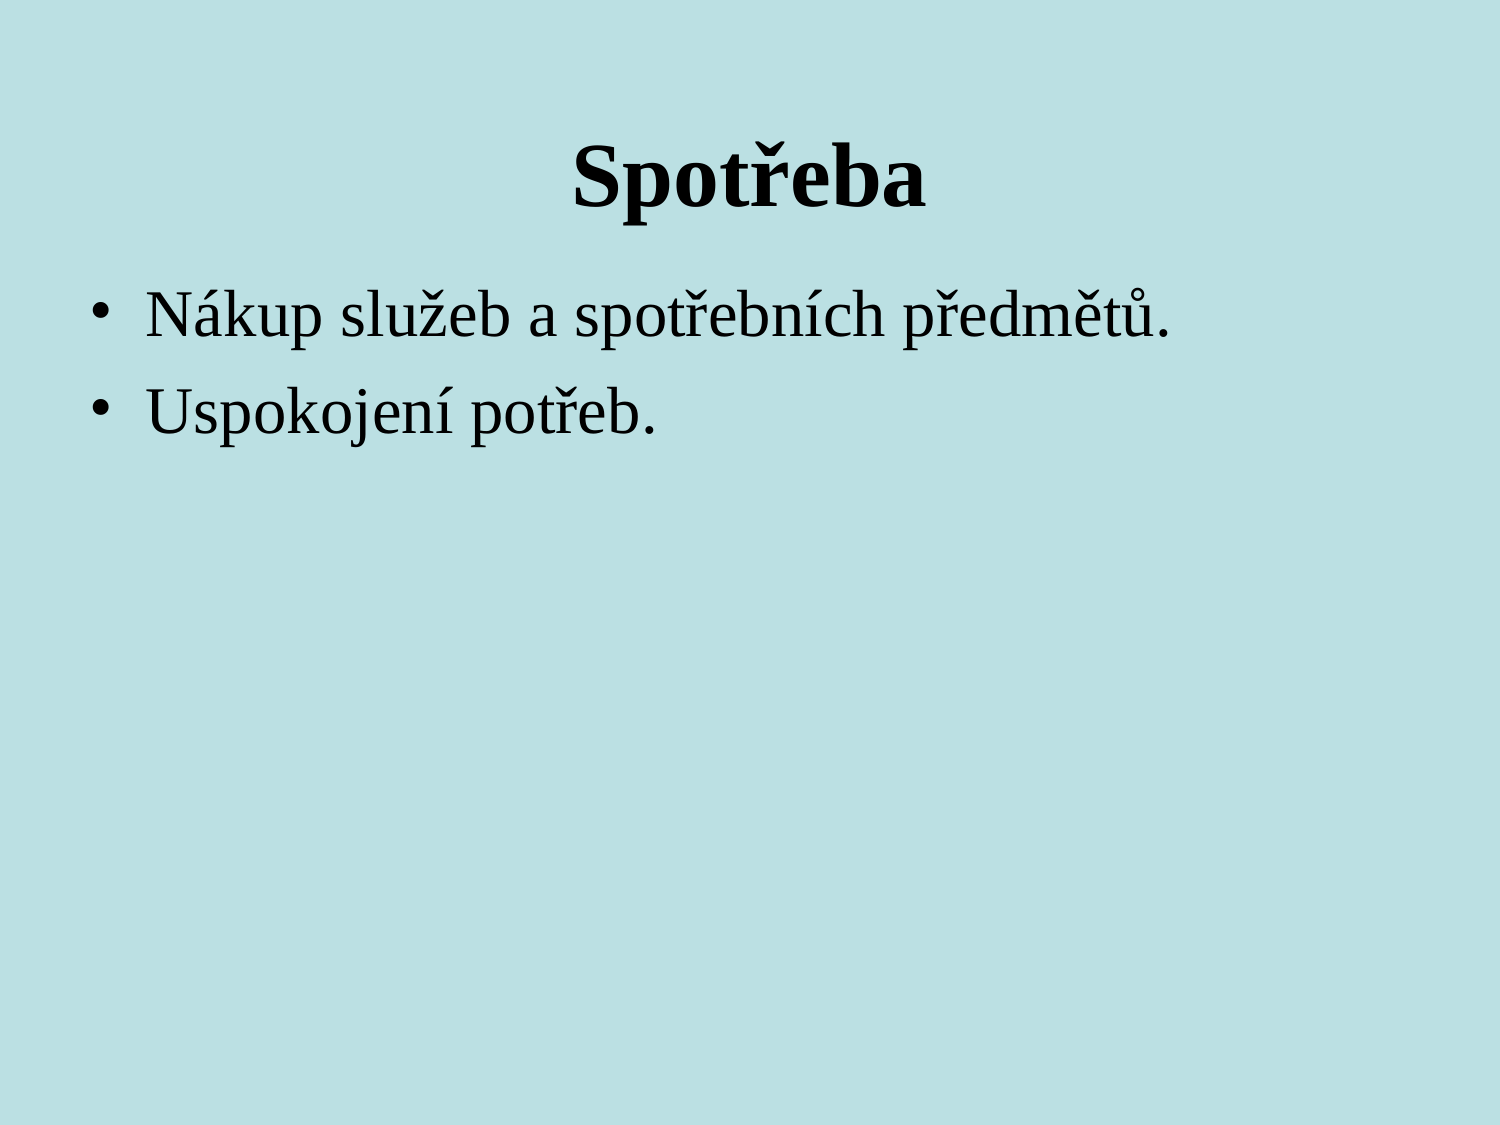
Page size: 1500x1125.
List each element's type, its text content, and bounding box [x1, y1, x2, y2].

list Nákup služeb a spotřebních předmětů. Uspokojení potřeb. [75, 262, 1426, 1006]
title Spotřeba [75, 44, 1426, 233]
